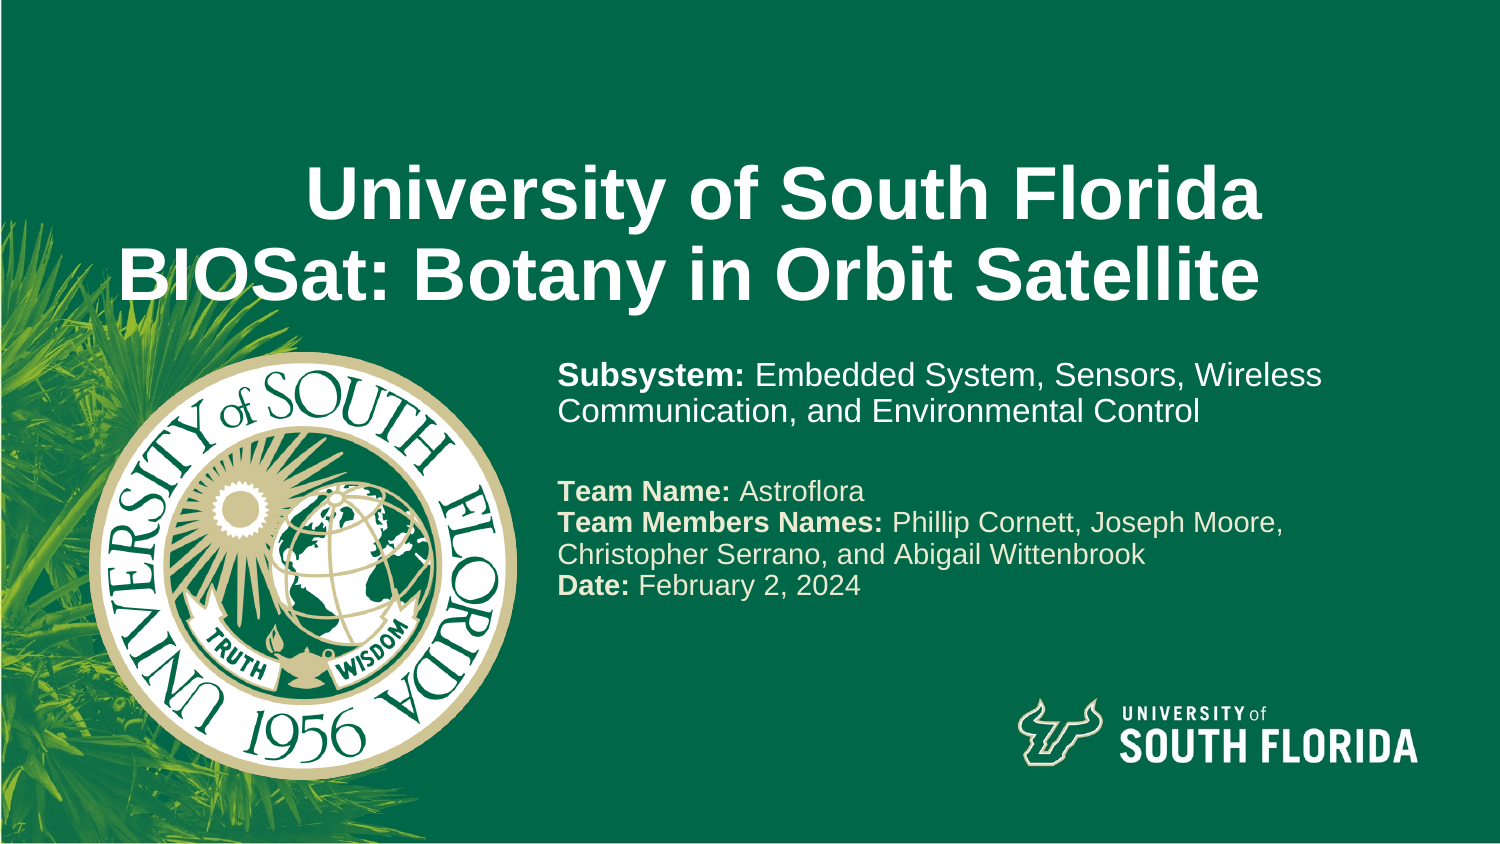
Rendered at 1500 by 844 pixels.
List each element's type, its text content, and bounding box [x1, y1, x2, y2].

picture [87, 340, 519, 780]
list Team Name: Astroflora Team Members Names: Phillip Cornett, Joseph Moore, Christopher Serrano, and Abigail Wittenbrook Date: February 2, 2024 [542, 468, 1413, 669]
title University of South Florida BIOSat: Botany in Orbit Satellite [102, 76, 1397, 325]
list Subsystem: Embedded System, Sensors, Wireless Communication, and Environmental Control [542, 350, 1396, 443]
